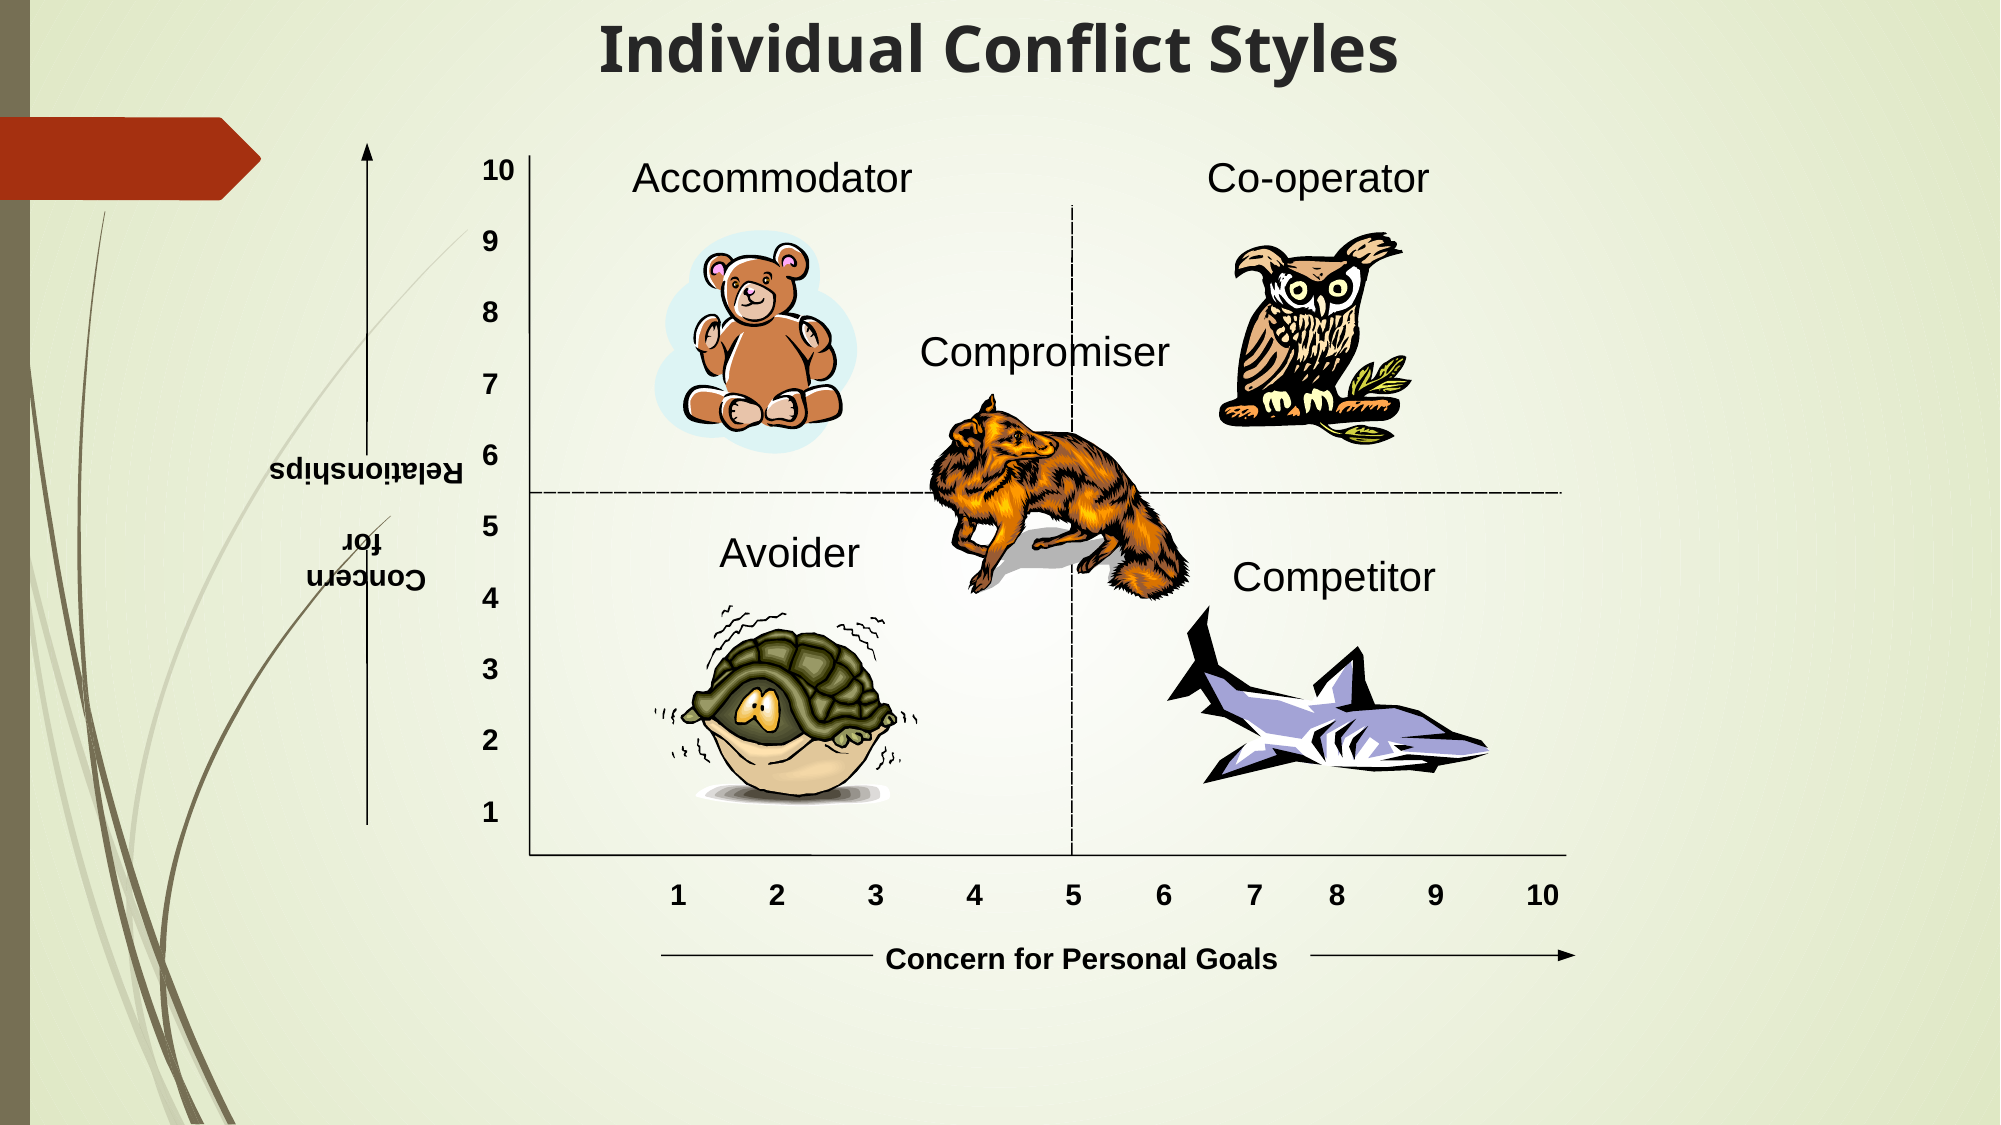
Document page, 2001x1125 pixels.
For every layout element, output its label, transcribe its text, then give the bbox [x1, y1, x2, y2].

text_box Co-operator [1191, 142, 1468, 209]
picture [654, 605, 918, 807]
picture [654, 230, 858, 454]
picture [929, 392, 1192, 603]
text_box 10 9 8 7 6 5 4 3 2 1 [467, 142, 534, 880]
text_box 1 2 3 4 5 6 7 8 9 10 [598, 867, 1633, 919]
picture [1217, 230, 1414, 447]
text_box Competitor [1217, 542, 1469, 609]
title Individual Conflict Styles [362, 0, 1638, 93]
picture [1167, 605, 1493, 786]
text_box Concern for Personal Goals [870, 932, 1300, 984]
text_box Accommodator [617, 142, 942, 209]
text_box Concern for Relationships [249, 448, 467, 608]
text_box Compromiser [904, 317, 1205, 384]
text_box Avoider [704, 517, 892, 584]
